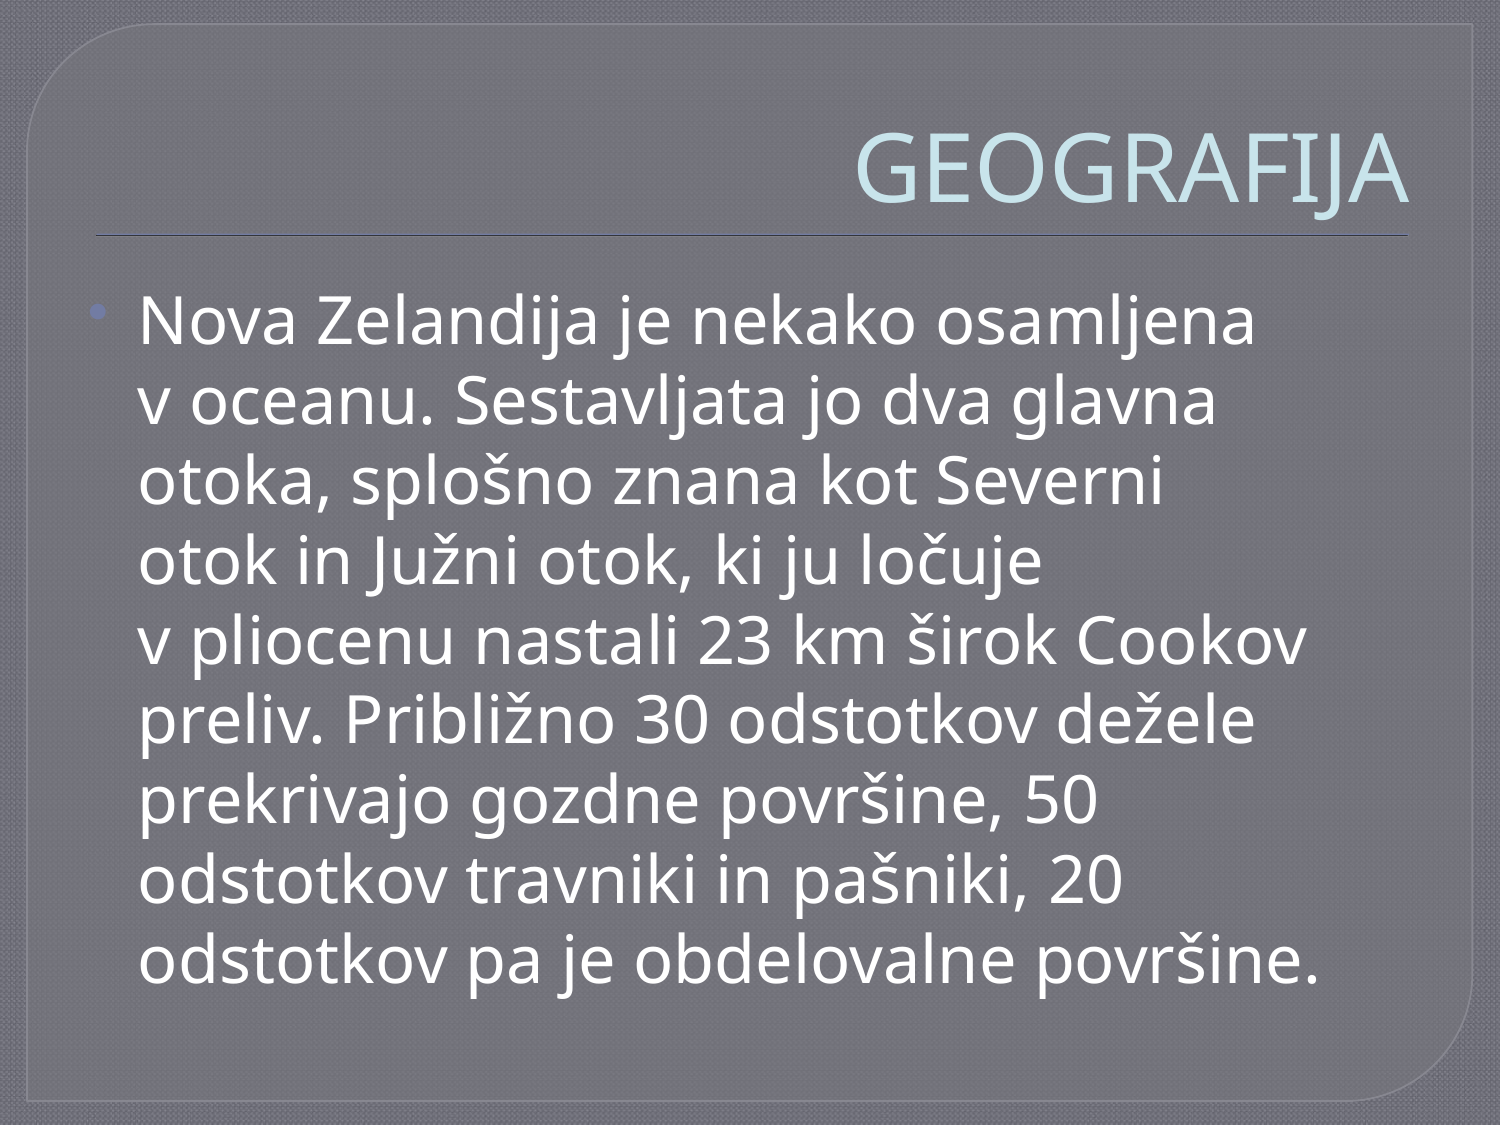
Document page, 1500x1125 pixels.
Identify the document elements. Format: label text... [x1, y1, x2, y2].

picture [0, 0, 1500, 1125]
list Nova Zelandija je nekako osamljena v oceanu. Sestavljata jo dva glavna otoka, splošno znana kot Severni otok in Južni otok, ki ju ločuje v pliocenu nastali 23 km širok Cookov preliv. Približno 30 odstotkov dežele prekrivajo gozdne površine, 50 odstotkov travniki in pašniki, 20 odstotkov pa je obdelovalne površine. [75, 270, 1425, 1013]
title GEOGRAFIJA [75, 41, 1425, 230]
